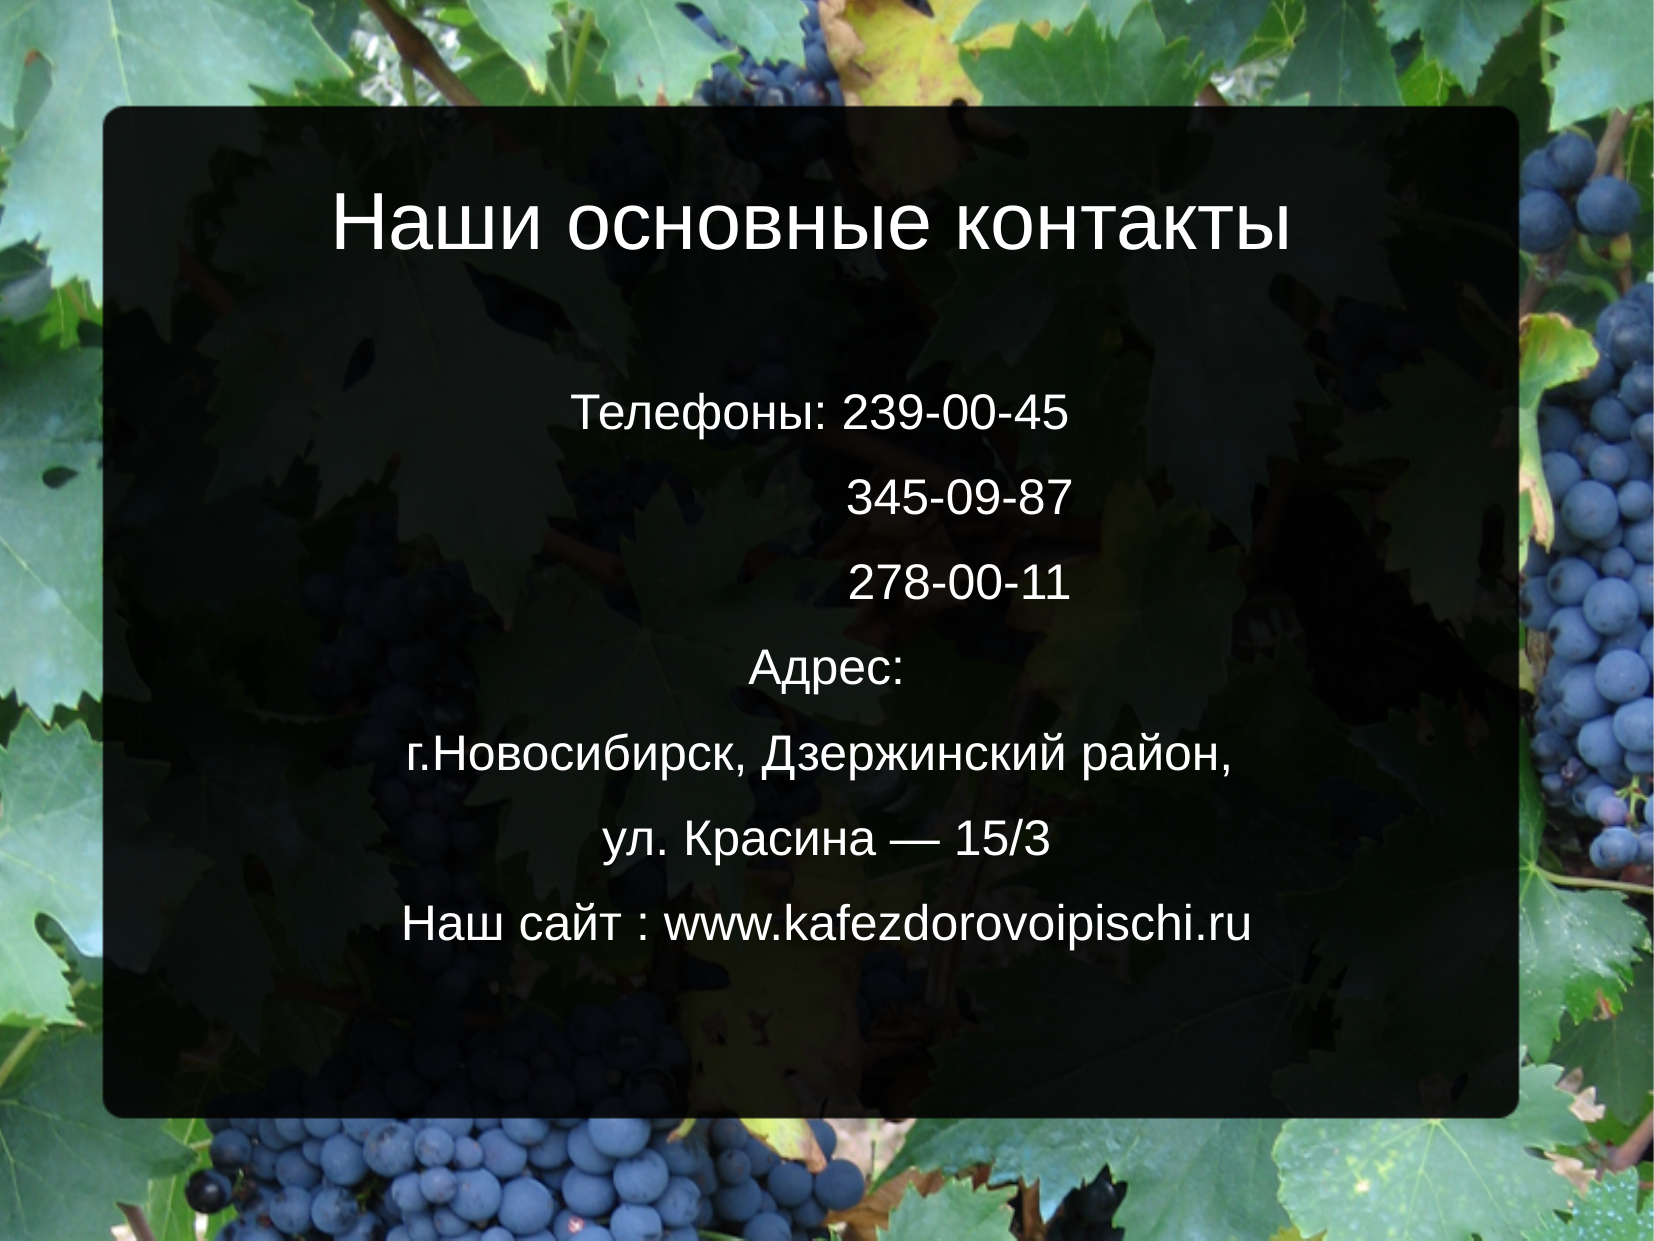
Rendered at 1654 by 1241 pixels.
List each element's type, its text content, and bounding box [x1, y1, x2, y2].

title Наши основные контакты [118, 117, 1506, 325]
picture [0, 0, 1654, 1241]
list Телефоны: 239-00-45 345-09-87 278-00-11 Адрес: г.Новосибирск, Дзержинский район, ул. Красина — 15/3 Наш сайт : www.kafezdorovoipischi.ru [177, 383, 1477, 1241]
